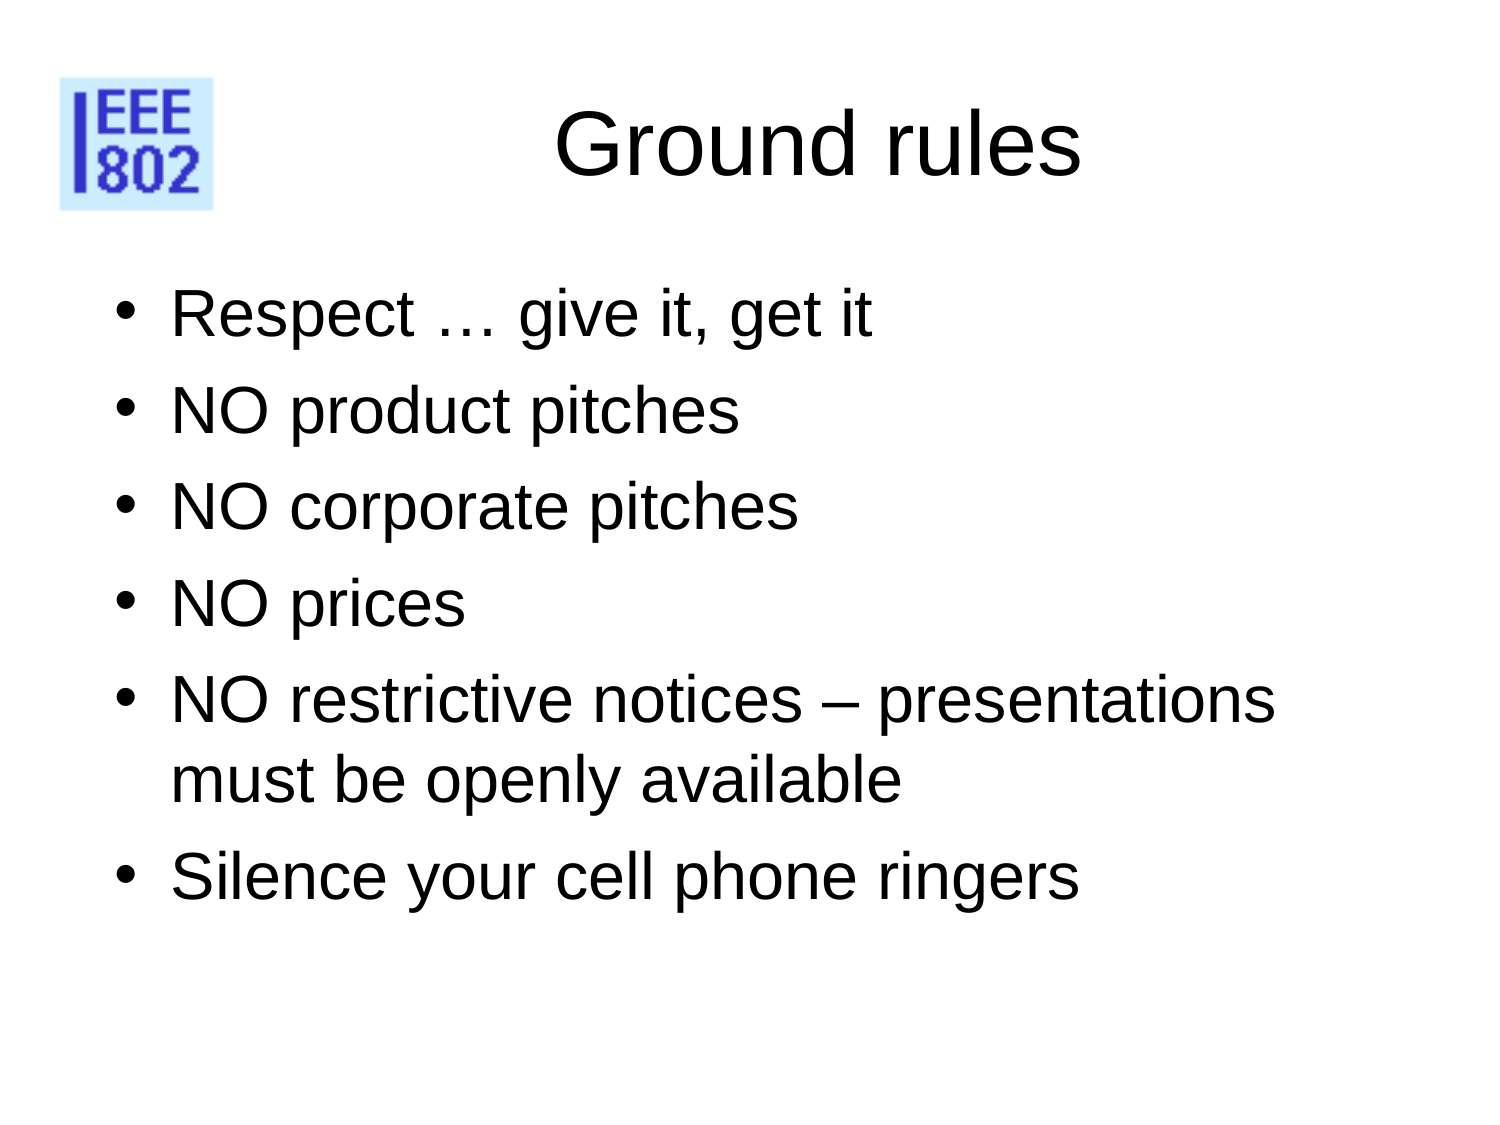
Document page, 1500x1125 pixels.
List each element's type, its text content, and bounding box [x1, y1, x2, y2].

text_box Ground rules [212, 45, 1425, 233]
text_box Respect … give it, get it NO product pitches NO corporate pitches NO prices NO restrictive notices – presentations must be openly available Silence your cell phone ringers [99, 262, 1450, 1005]
picture [37, 49, 232, 250]
